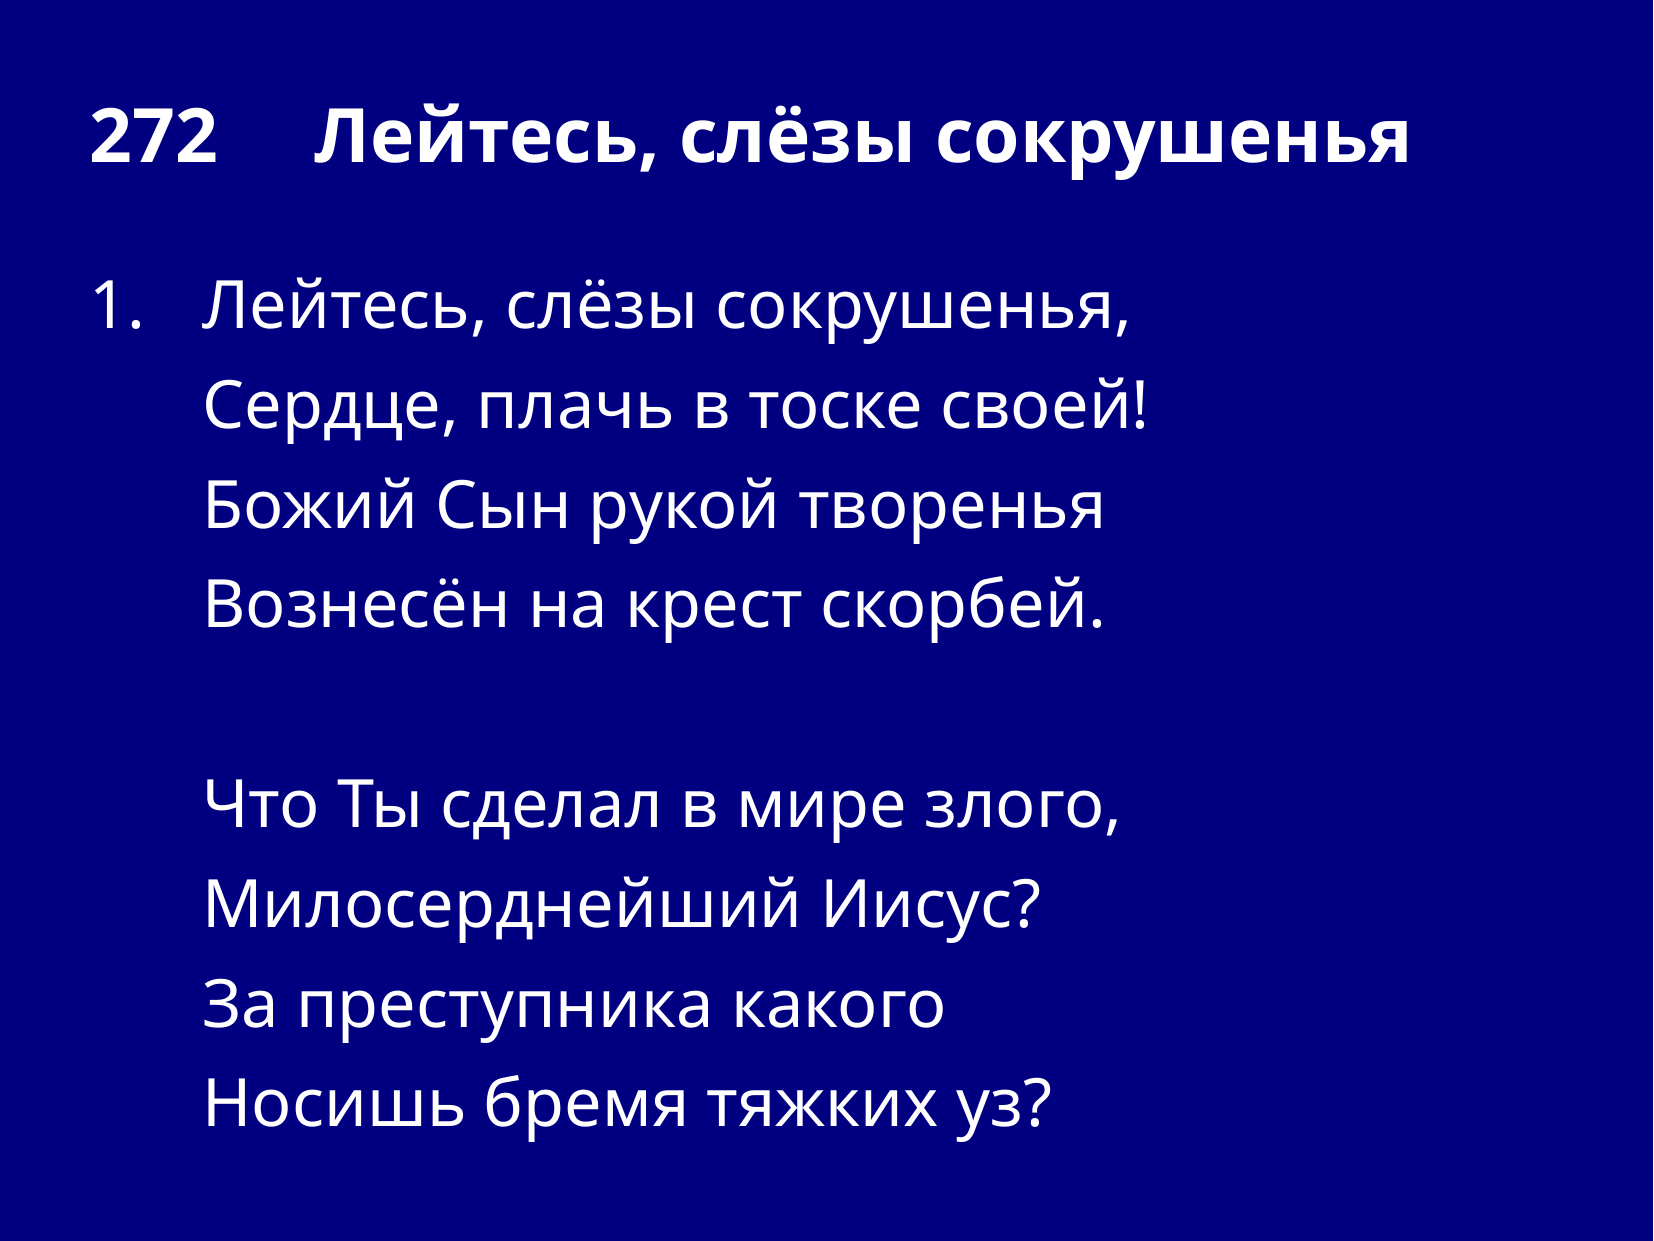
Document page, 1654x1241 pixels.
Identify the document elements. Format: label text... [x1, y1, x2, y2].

text_box 1. Лейтесь, слёзы сокрушенья, Сердце, плачь в тоске своей! Божий Сын рукой творенья Вознесён на крест скорбей. Что Ты сделал в мире злого, Милосерднейший Иисус? За преступника какого Носишь бремя тяжких уз? [75, 188, 1576, 1163]
text_box 272 Лейтесь, слёзы сокрушенья [75, 75, 1576, 188]
